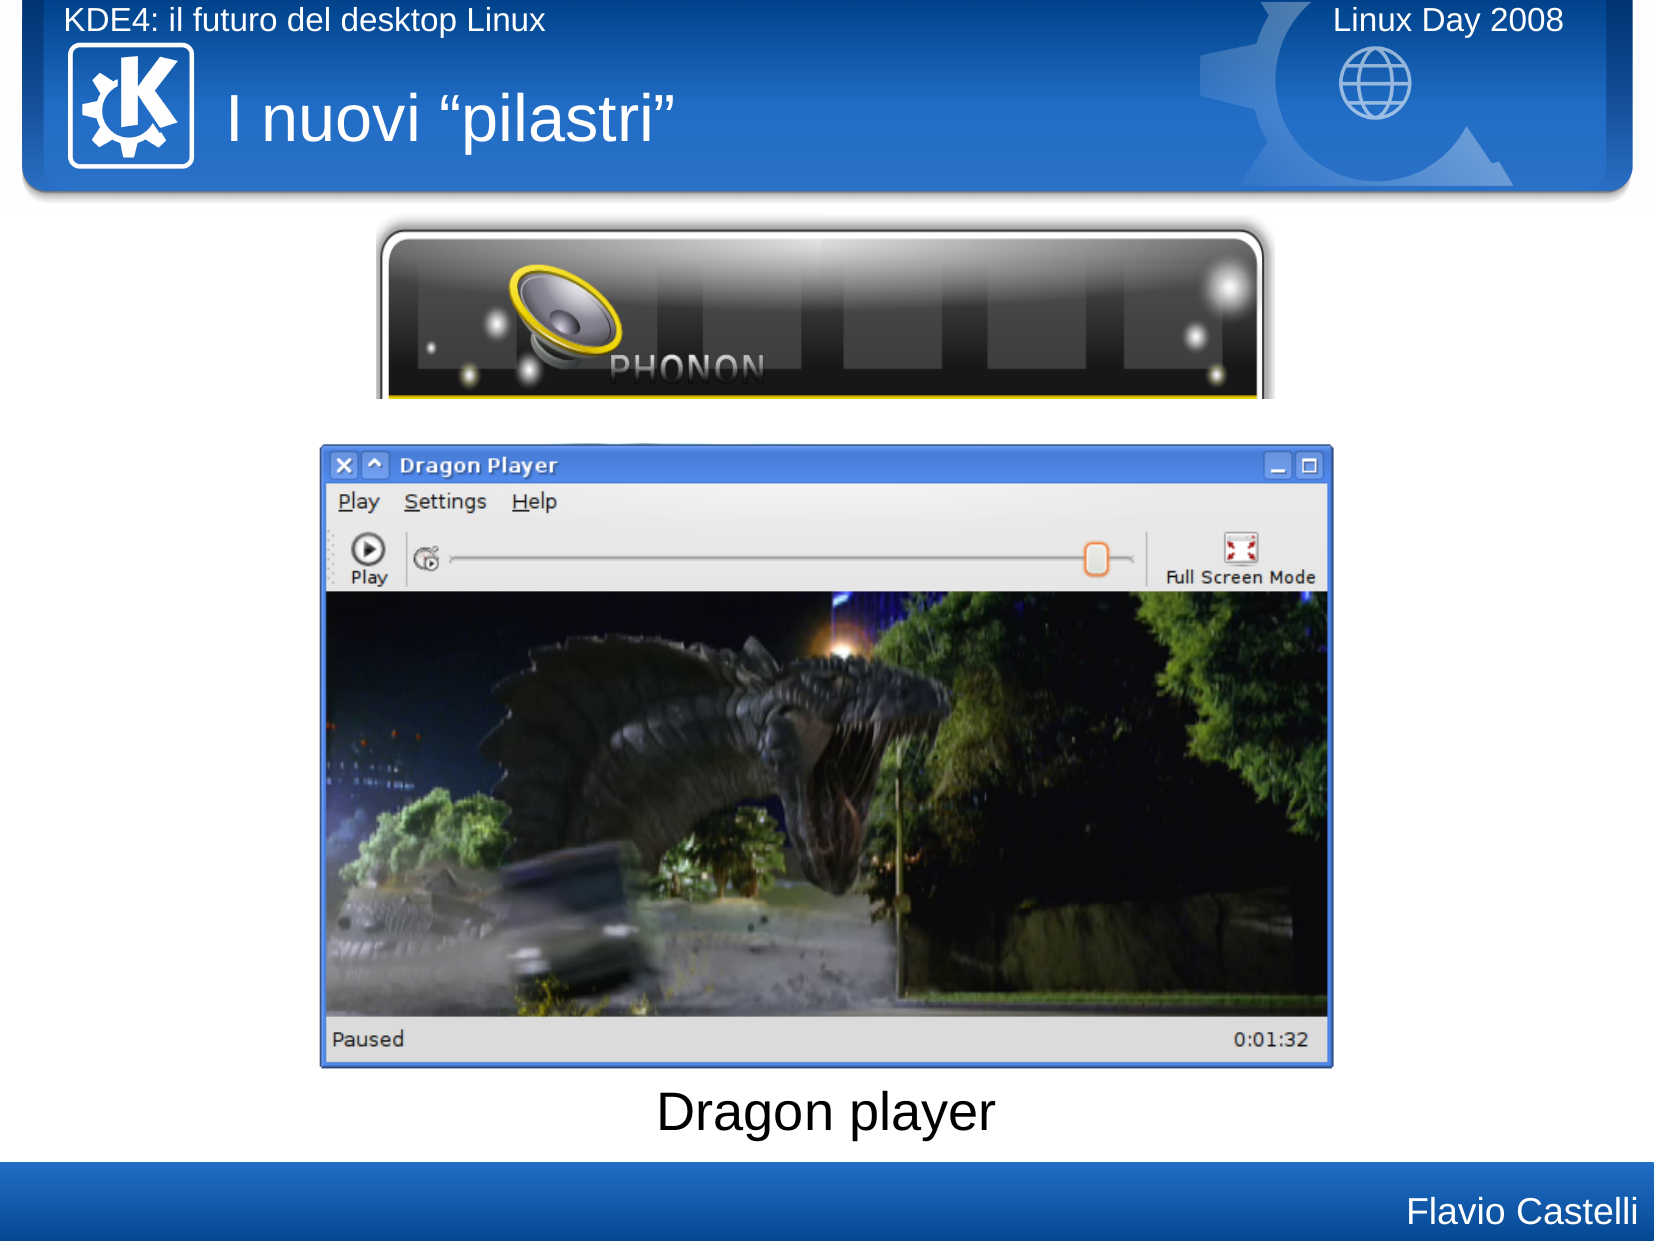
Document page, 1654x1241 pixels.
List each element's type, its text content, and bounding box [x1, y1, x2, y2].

text_box Dragon player [641, 1073, 1012, 1149]
title I nuovi “pilastri” [225, 49, 1571, 188]
picture [317, 443, 1337, 1078]
picture [0, 0, 1652, 399]
